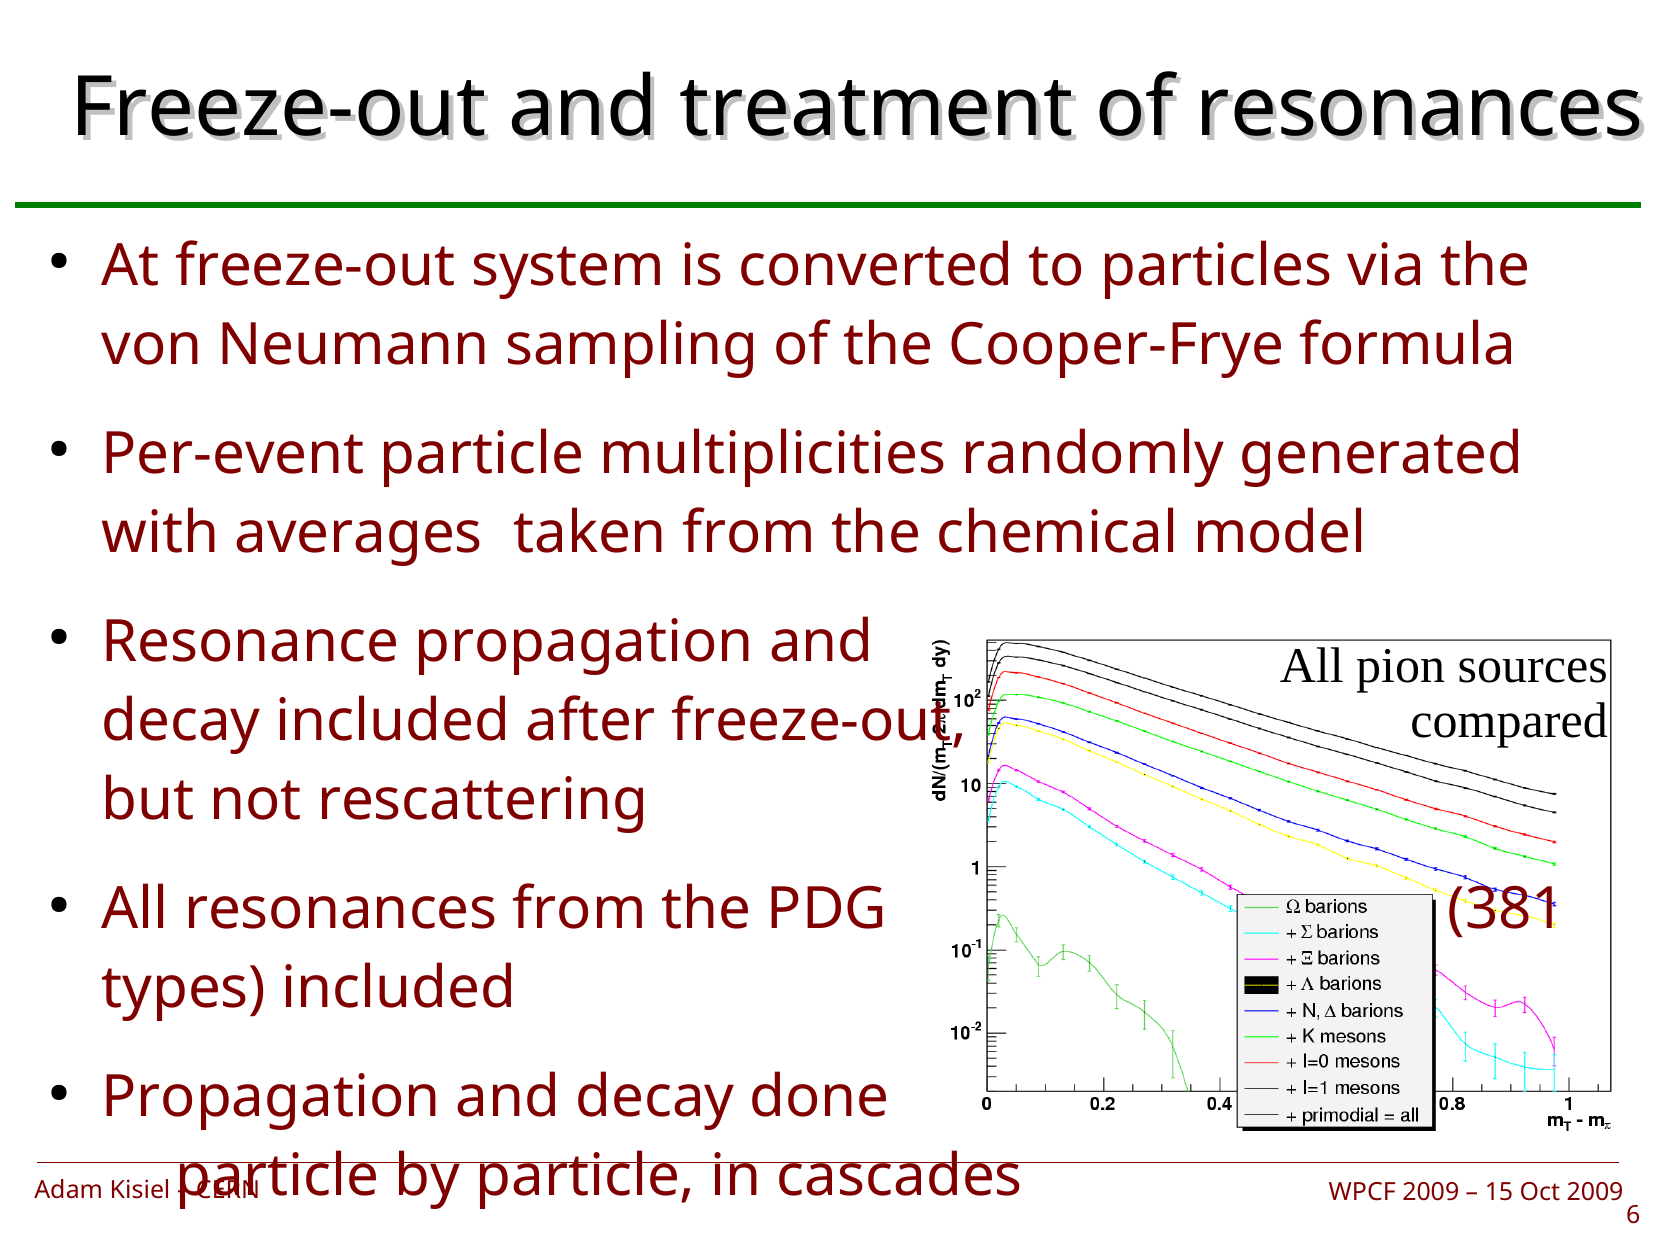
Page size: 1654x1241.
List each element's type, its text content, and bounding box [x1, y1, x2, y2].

text_box All pion sources compared [1279, 638, 1609, 805]
title Freeze-out and treatment of resonances [62, 0, 1653, 208]
picture [908, 630, 1625, 1148]
list At freeze-out system is converted to particles via the von Neumann sampling of the Cooper-Frye formula Per-event particle multiplicities randomly generated with averages taken from the chemical model Resonance propagation and decay included after freeze-out, but not rescattering All resonances from the PDG (381 types) included Propagation and decay done particle by particle, in cascades [30, 222, 1584, 1115]
